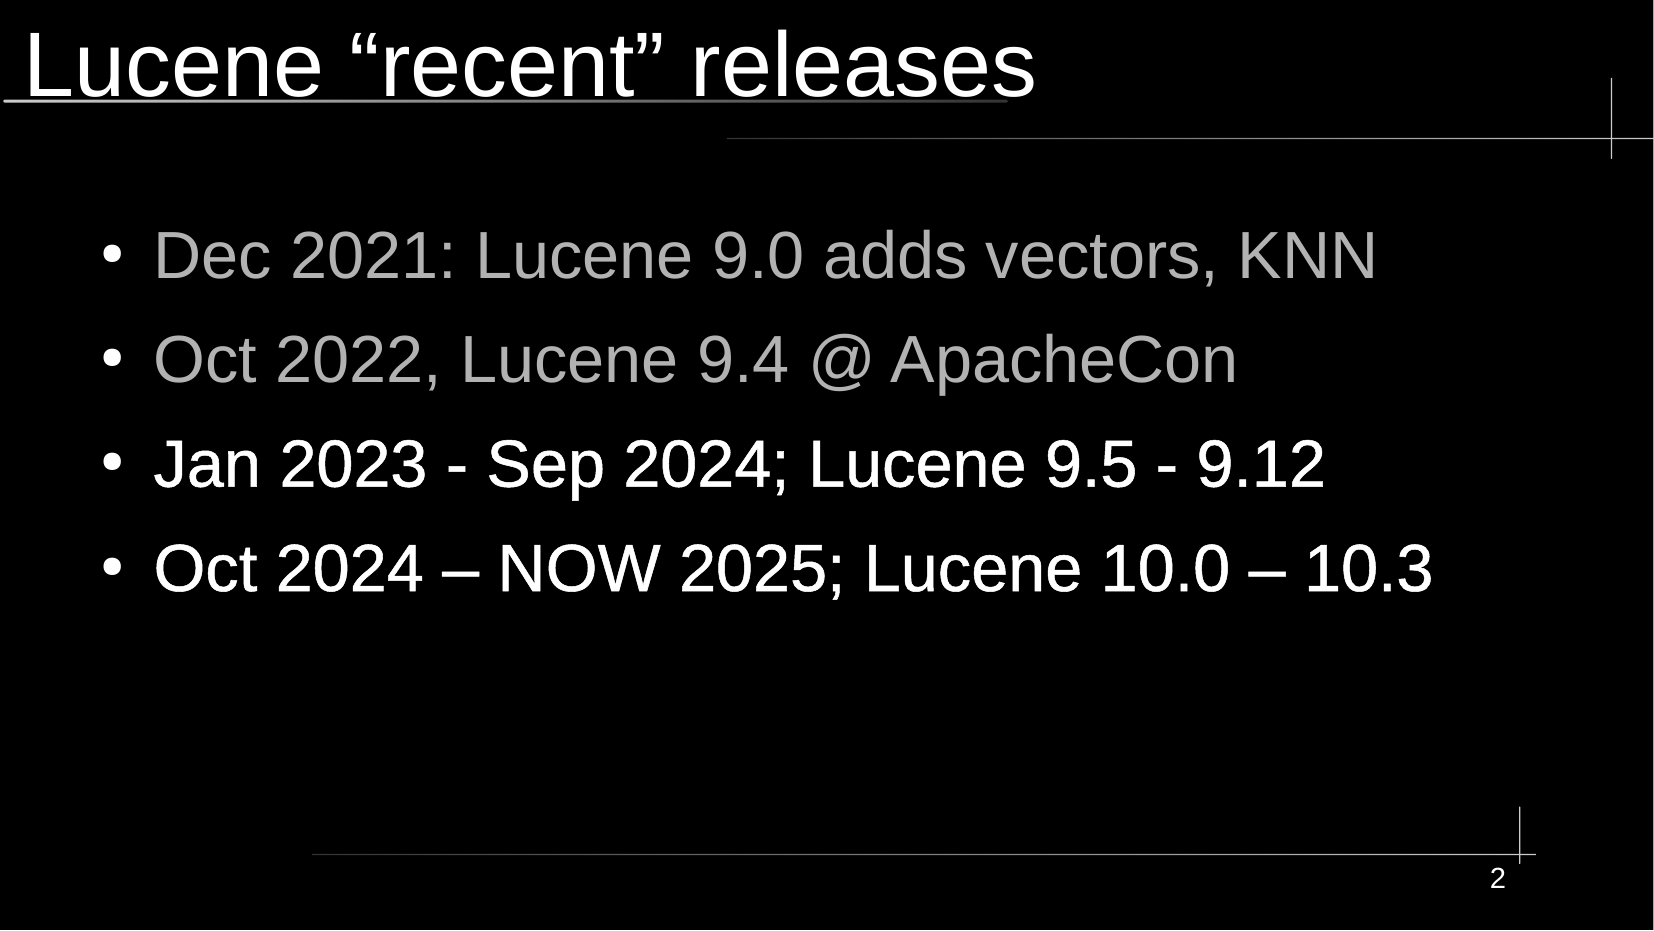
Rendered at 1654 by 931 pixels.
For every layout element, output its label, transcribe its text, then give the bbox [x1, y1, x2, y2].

title Lucene “recent” releases [23, 11, 1589, 119]
list Dec 2021: Lucene 9.0 adds vectors, KNN Oct 2022, Lucene 9.4 @ ApacheCon Jan 2023 - Sep 2024; Lucene 9.5 - 9.12 Oct 2024 – NOW 2025; Lucene 10.0 – 10.3 [82, 217, 1571, 758]
